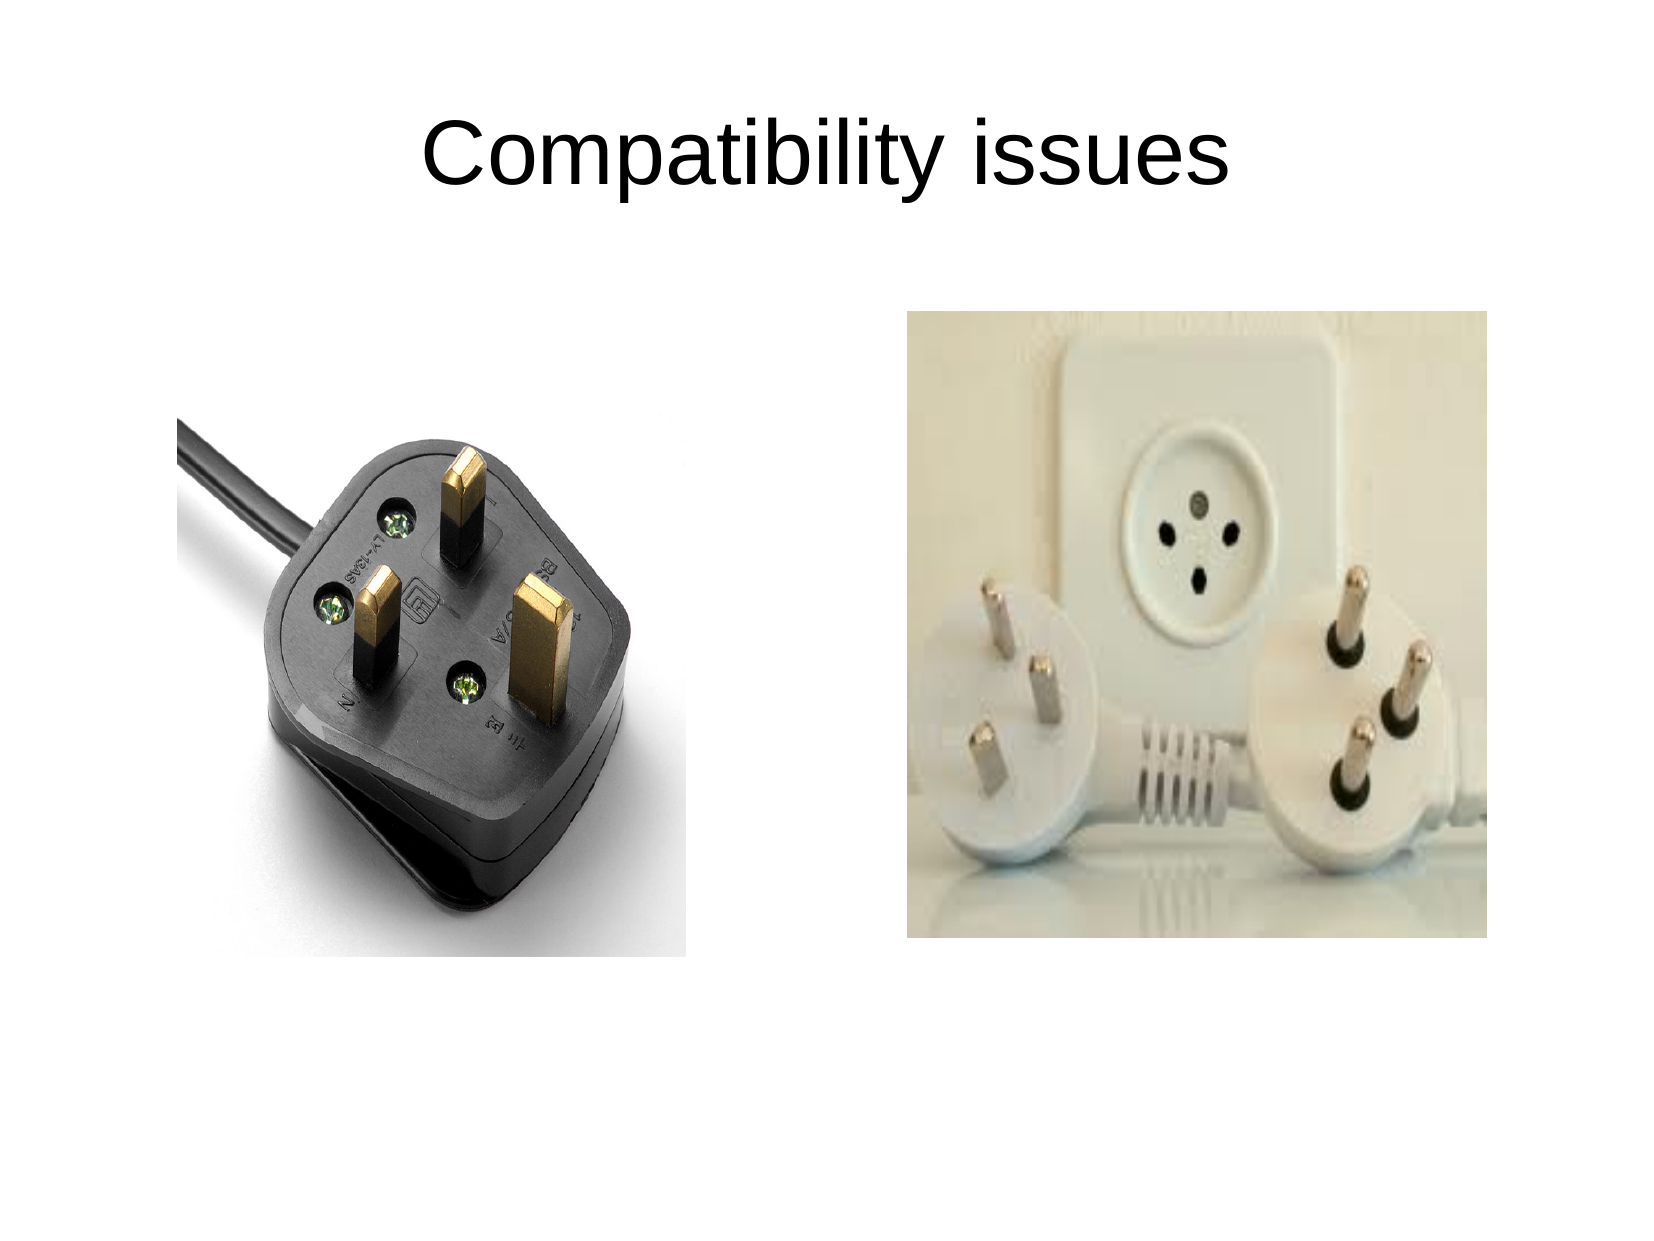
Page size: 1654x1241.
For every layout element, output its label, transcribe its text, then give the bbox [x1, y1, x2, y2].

title Compatibility issues [82, 49, 1571, 257]
picture [177, 330, 686, 957]
picture [907, 311, 1487, 939]
